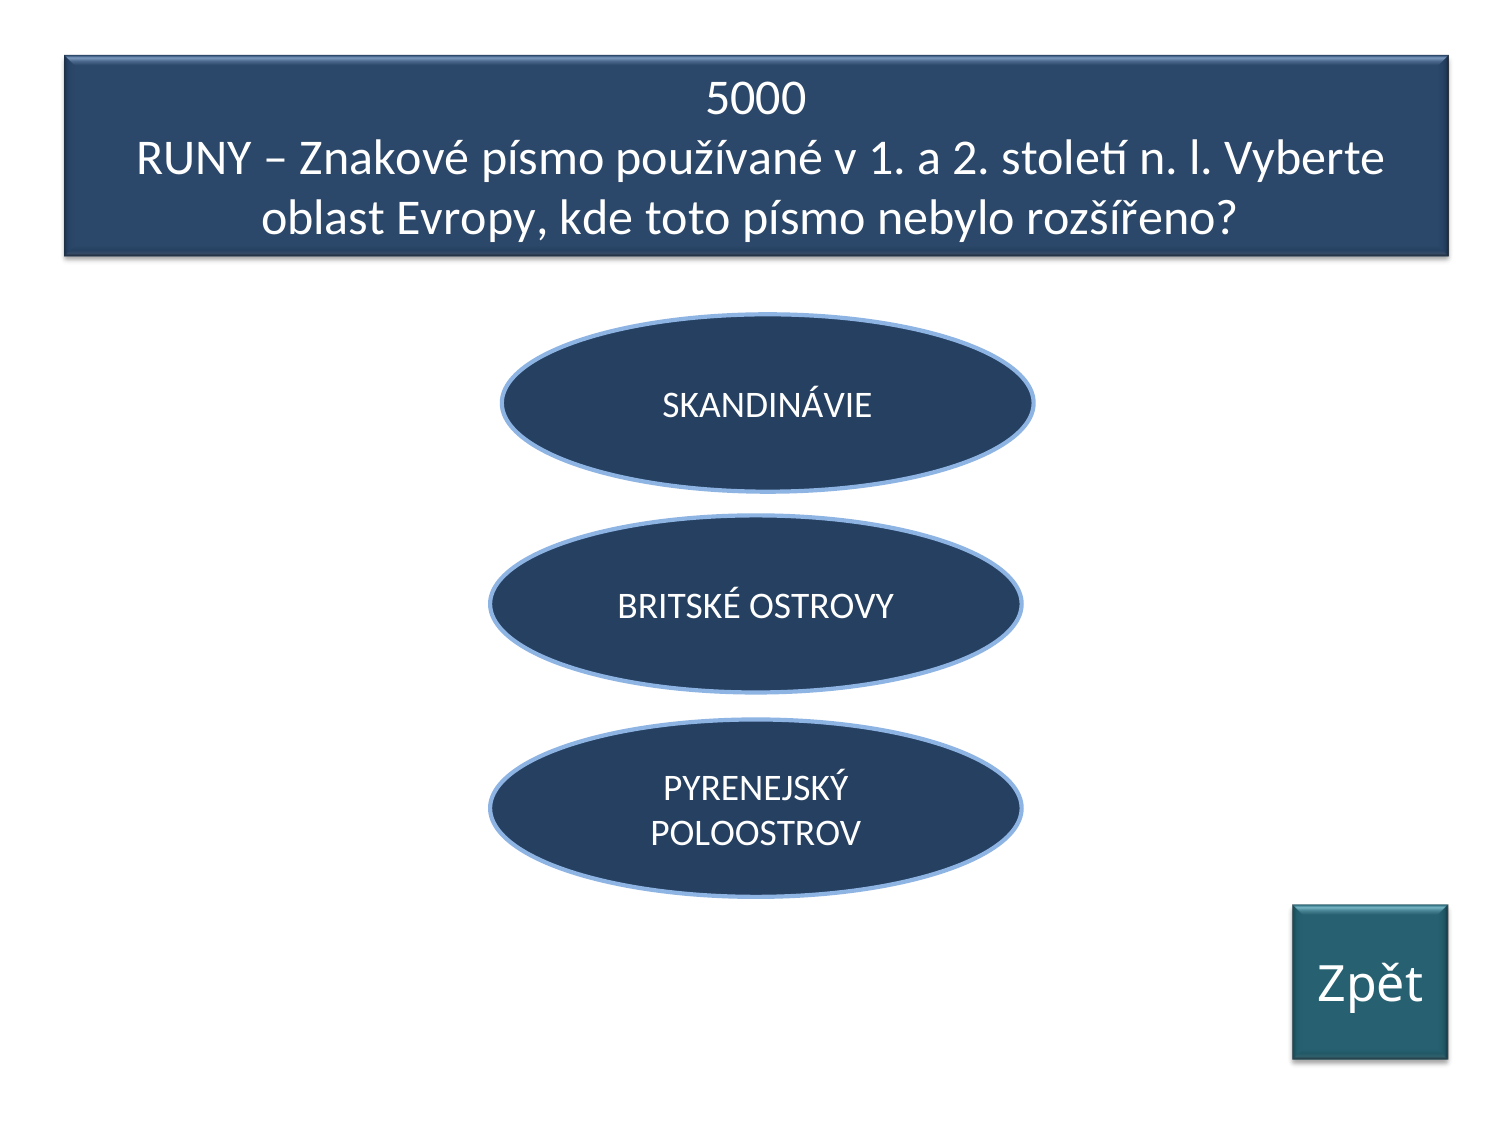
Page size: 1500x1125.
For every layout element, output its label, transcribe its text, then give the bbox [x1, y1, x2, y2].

text_box BRITSKÉ OSTROVY [490, 515, 1022, 693]
text_box SKANDINÁVIE [501, 314, 1034, 492]
text_box PYRENEJSKÝ POLOOSTROV [490, 719, 1022, 897]
picture [1273, 899, 1466, 1072]
picture [55, 45, 1457, 289]
text_box Zpět [1293, 904, 1447, 1059]
text_box 5000 RUNY – Znakové písmo používané v 1. a 2. století n. l. Vyberte oblast Evropy, kde toto písmo nebylo rozšířeno? [64, 54, 1447, 256]
